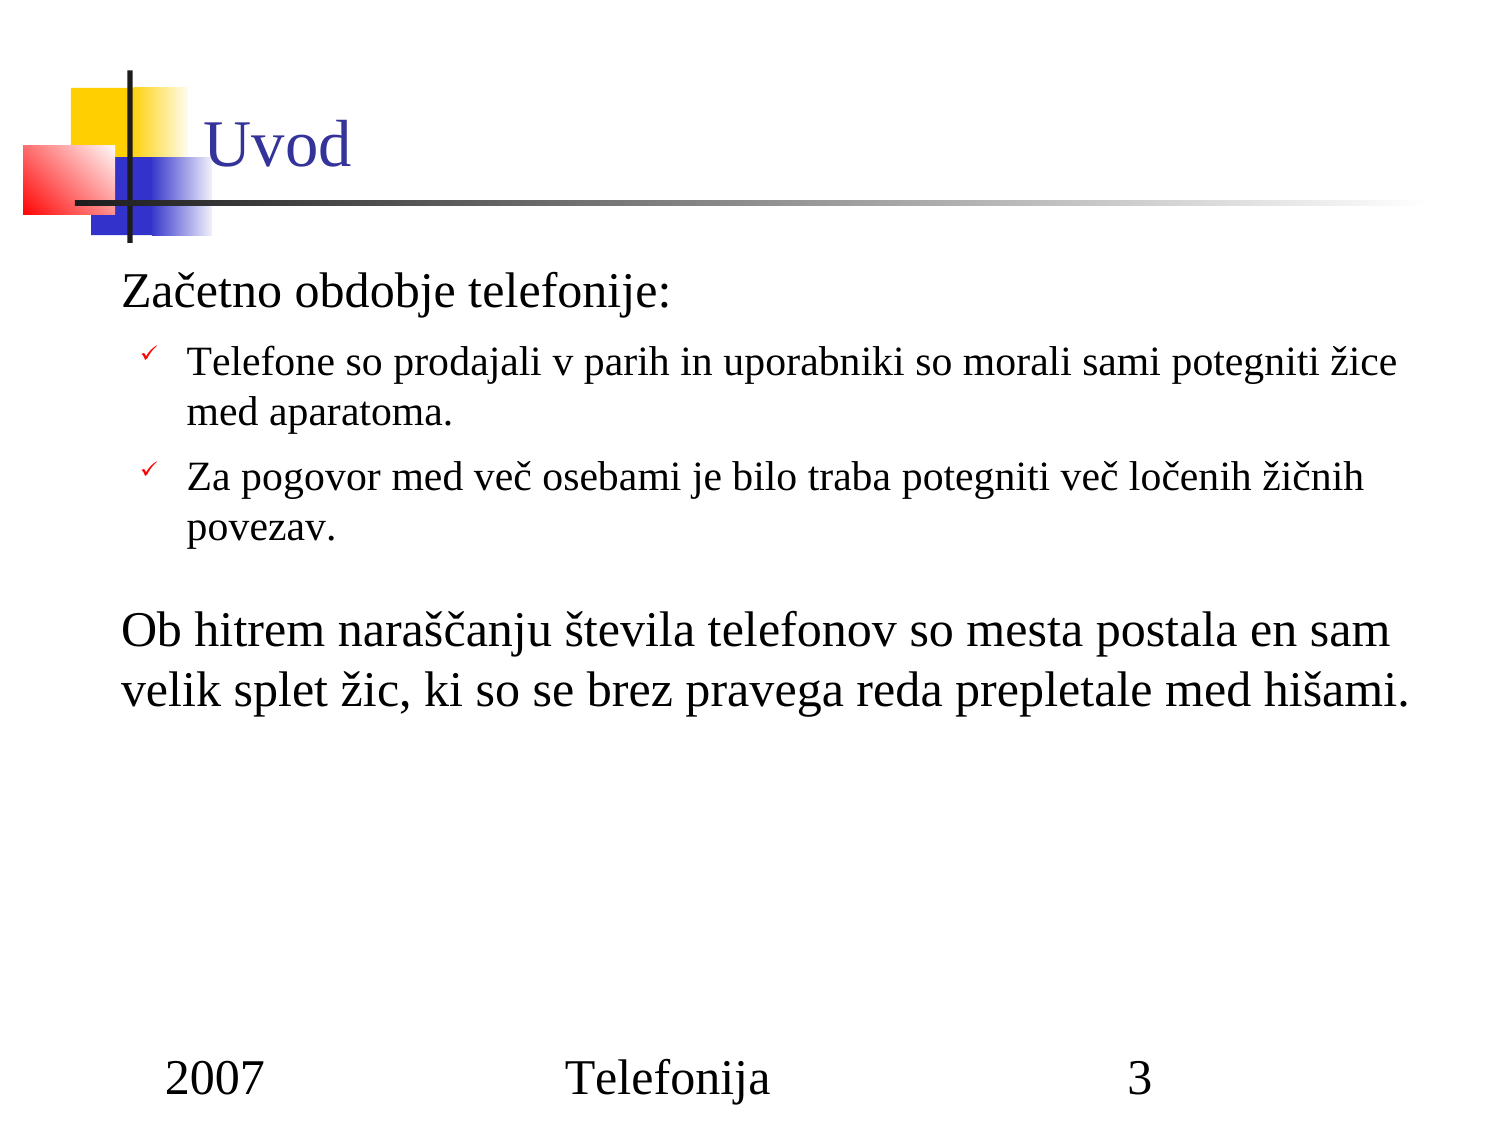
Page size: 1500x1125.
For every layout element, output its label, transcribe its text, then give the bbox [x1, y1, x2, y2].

list Začetno obdobje telefonije: Telefone so prodajali v parih in uporabniki so morali sami potegniti žice med aparatoma. Za pogovor med več osebami je bilo traba potegniti več ločenih žičnih povezav. Ob hitrem naraščanju števila telefonov so mesta postala en sam velik splet žic, ki so se brez pravega reda prepletale med hišami. [50, 249, 1469, 1007]
title Uvod [188, 92, 1468, 188]
